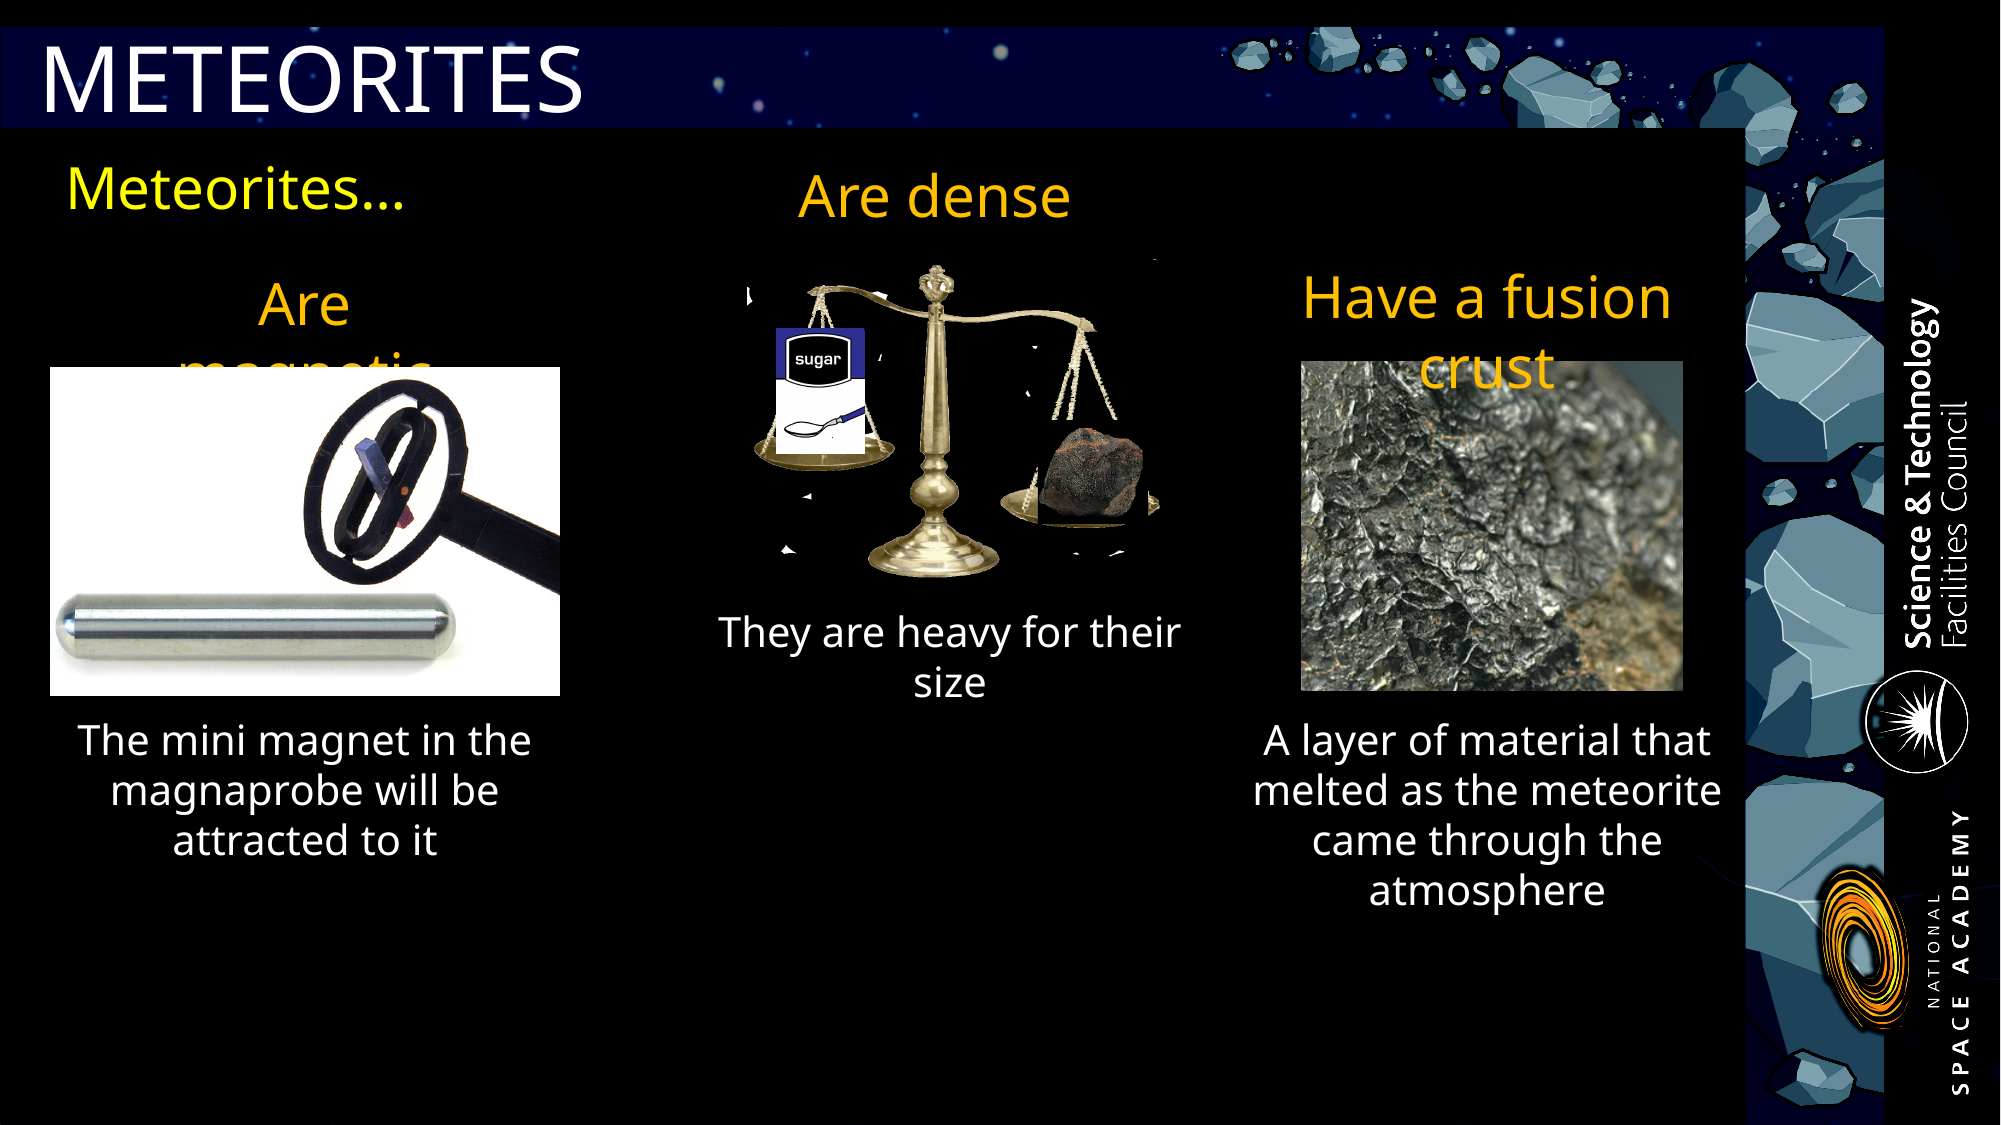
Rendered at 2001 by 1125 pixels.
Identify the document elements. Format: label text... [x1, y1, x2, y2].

text_box Meteorites… [50, 143, 1545, 230]
picture [1301, 362, 1683, 691]
picture [1480, 362, 1496, 384]
text_box The mini magnet in the magnaprobe will be attracted to it [50, 705, 560, 873]
text_box Are dense [747, 151, 1124, 238]
text_box A layer of material that melted as the meteorite came through the atmosphere [1232, 705, 1742, 873]
picture [747, 259, 1167, 582]
text_box Are magnetic [116, 259, 494, 346]
text_box METEORITES [23, 13, 579, 141]
text_box Have a fusion crust [1234, 252, 1741, 339]
text_box They are heavy for their size [695, 598, 1205, 664]
picture [50, 367, 560, 696]
